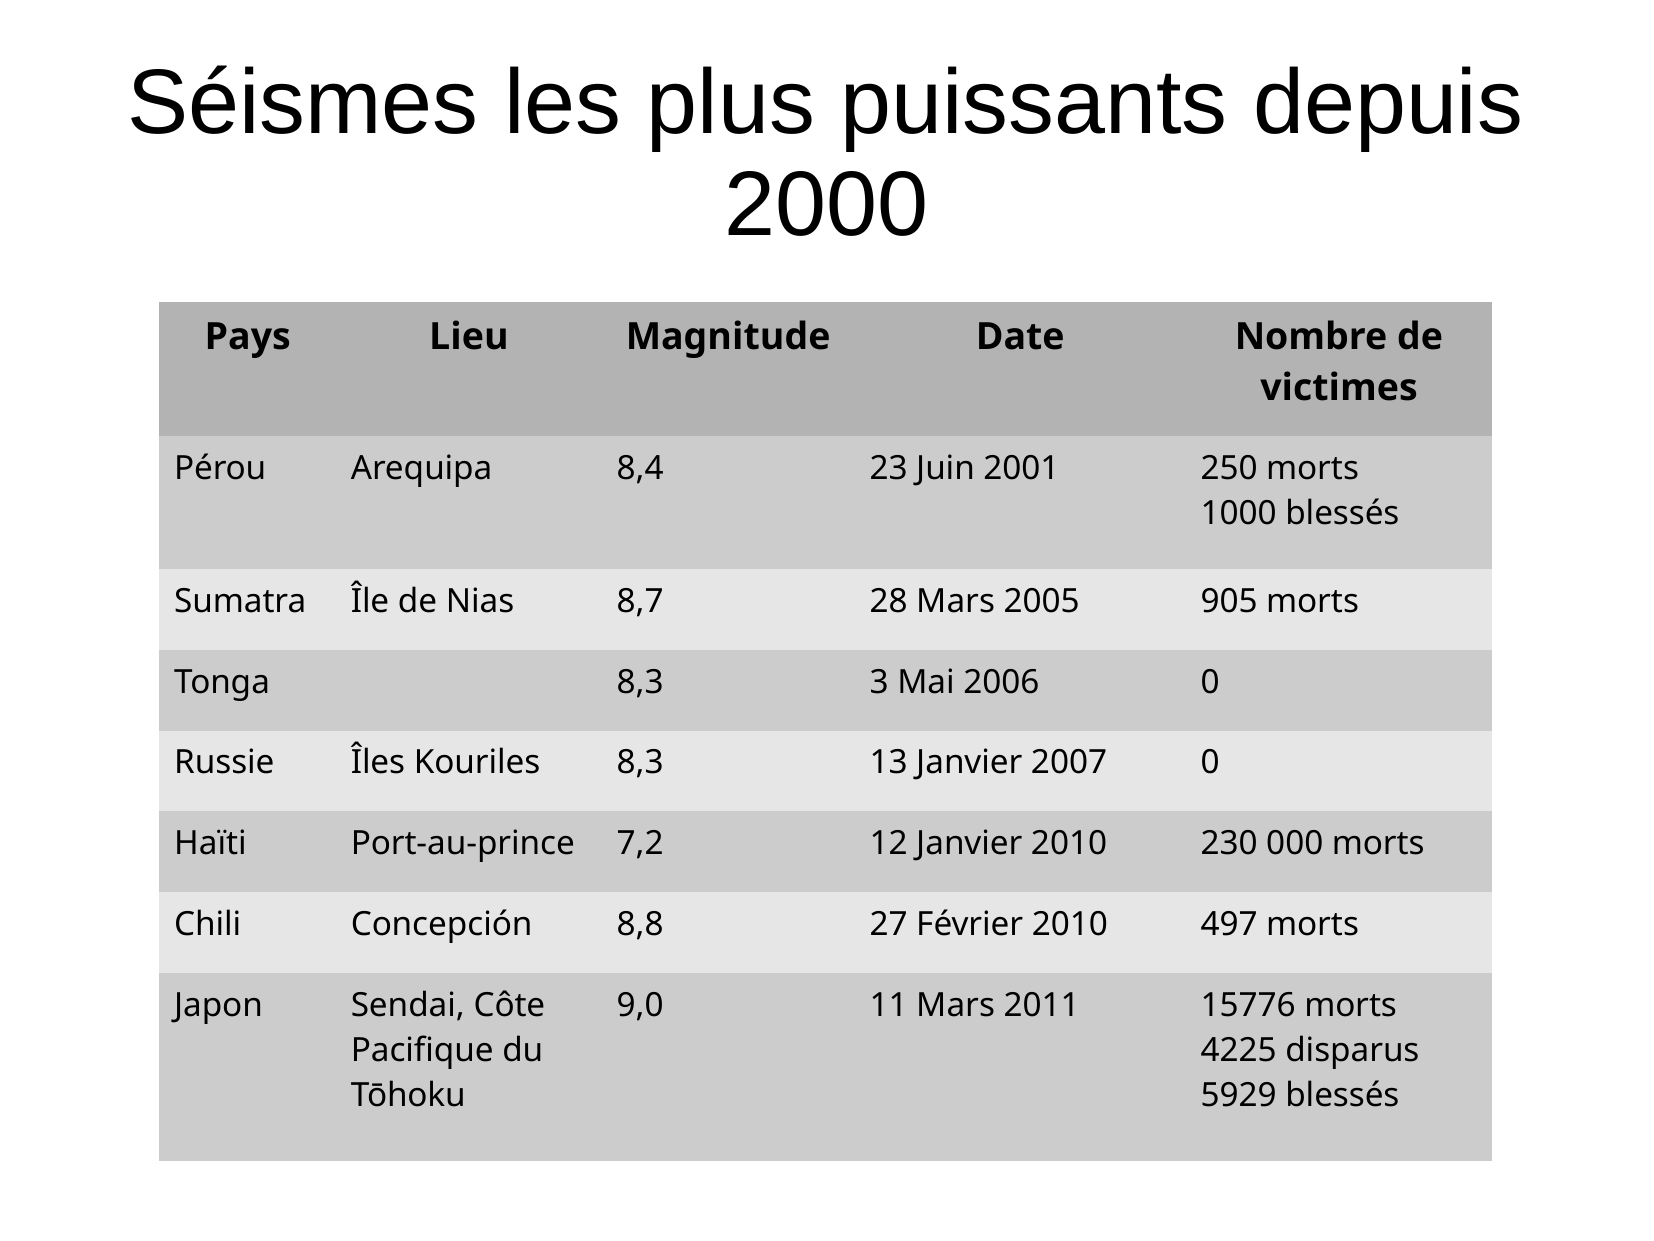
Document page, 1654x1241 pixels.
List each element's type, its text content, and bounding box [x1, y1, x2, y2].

table_header Magnitude [602, 302, 855, 436]
table_cell 8,7 [602, 569, 855, 650]
table_cell Pérou [159, 436, 336, 569]
table_cell Japon [159, 973, 336, 1161]
table_cell 15776 morts 4225 disparus 5929 blessés [1186, 973, 1492, 1161]
table_header Lieu [336, 302, 602, 436]
table_cell 7,2 [602, 811, 855, 892]
table_cell 905 morts [1186, 569, 1492, 650]
table_cell [336, 650, 602, 731]
table_cell 27 Février 2010 [855, 892, 1186, 973]
table_cell 497 morts [1186, 892, 1492, 973]
table_cell 9,0 [602, 973, 855, 1161]
table_cell 8,3 [602, 731, 855, 811]
title Séismes les plus puissants depuis 2000 [82, 49, 1571, 257]
table_cell Russie [159, 731, 336, 811]
table_cell 0 [1186, 650, 1492, 731]
table_cell Chili [159, 892, 336, 973]
table_cell 13 Janvier 2007 [855, 731, 1186, 811]
table_cell Port-au-prince [336, 811, 602, 892]
table_cell 0 [1186, 731, 1492, 811]
table_header Pays [159, 302, 336, 436]
table_cell 12 Janvier 2010 [855, 811, 1186, 892]
table_cell Îles Kouriles [336, 731, 602, 811]
table_cell Sendai, Côte Pacifique du Tōhoku [336, 973, 602, 1161]
table_cell 3 Mai 2006 [855, 650, 1186, 731]
table_cell 230 000 morts [1186, 811, 1492, 892]
table_header Nombre de victimes [1186, 302, 1492, 436]
table_cell 8,4 [602, 436, 855, 569]
table_cell 23 Juin 2001 [855, 436, 1186, 569]
table_cell Haïti [159, 811, 336, 892]
table_cell Concepción [336, 892, 602, 973]
table_header Date [855, 302, 1186, 436]
table_cell 11 Mars 2011 [855, 973, 1186, 1161]
table_cell Île de Nias [336, 569, 602, 650]
table_cell Arequipa [336, 436, 602, 569]
table_cell 250 morts 1000 blessés [1186, 436, 1492, 569]
table_cell 28 Mars 2005 [855, 569, 1186, 650]
table_cell Tonga [159, 650, 336, 731]
table_cell 8,8 [602, 892, 855, 973]
table_cell Sumatra [159, 569, 336, 650]
table_cell 8,3 [602, 650, 855, 731]
